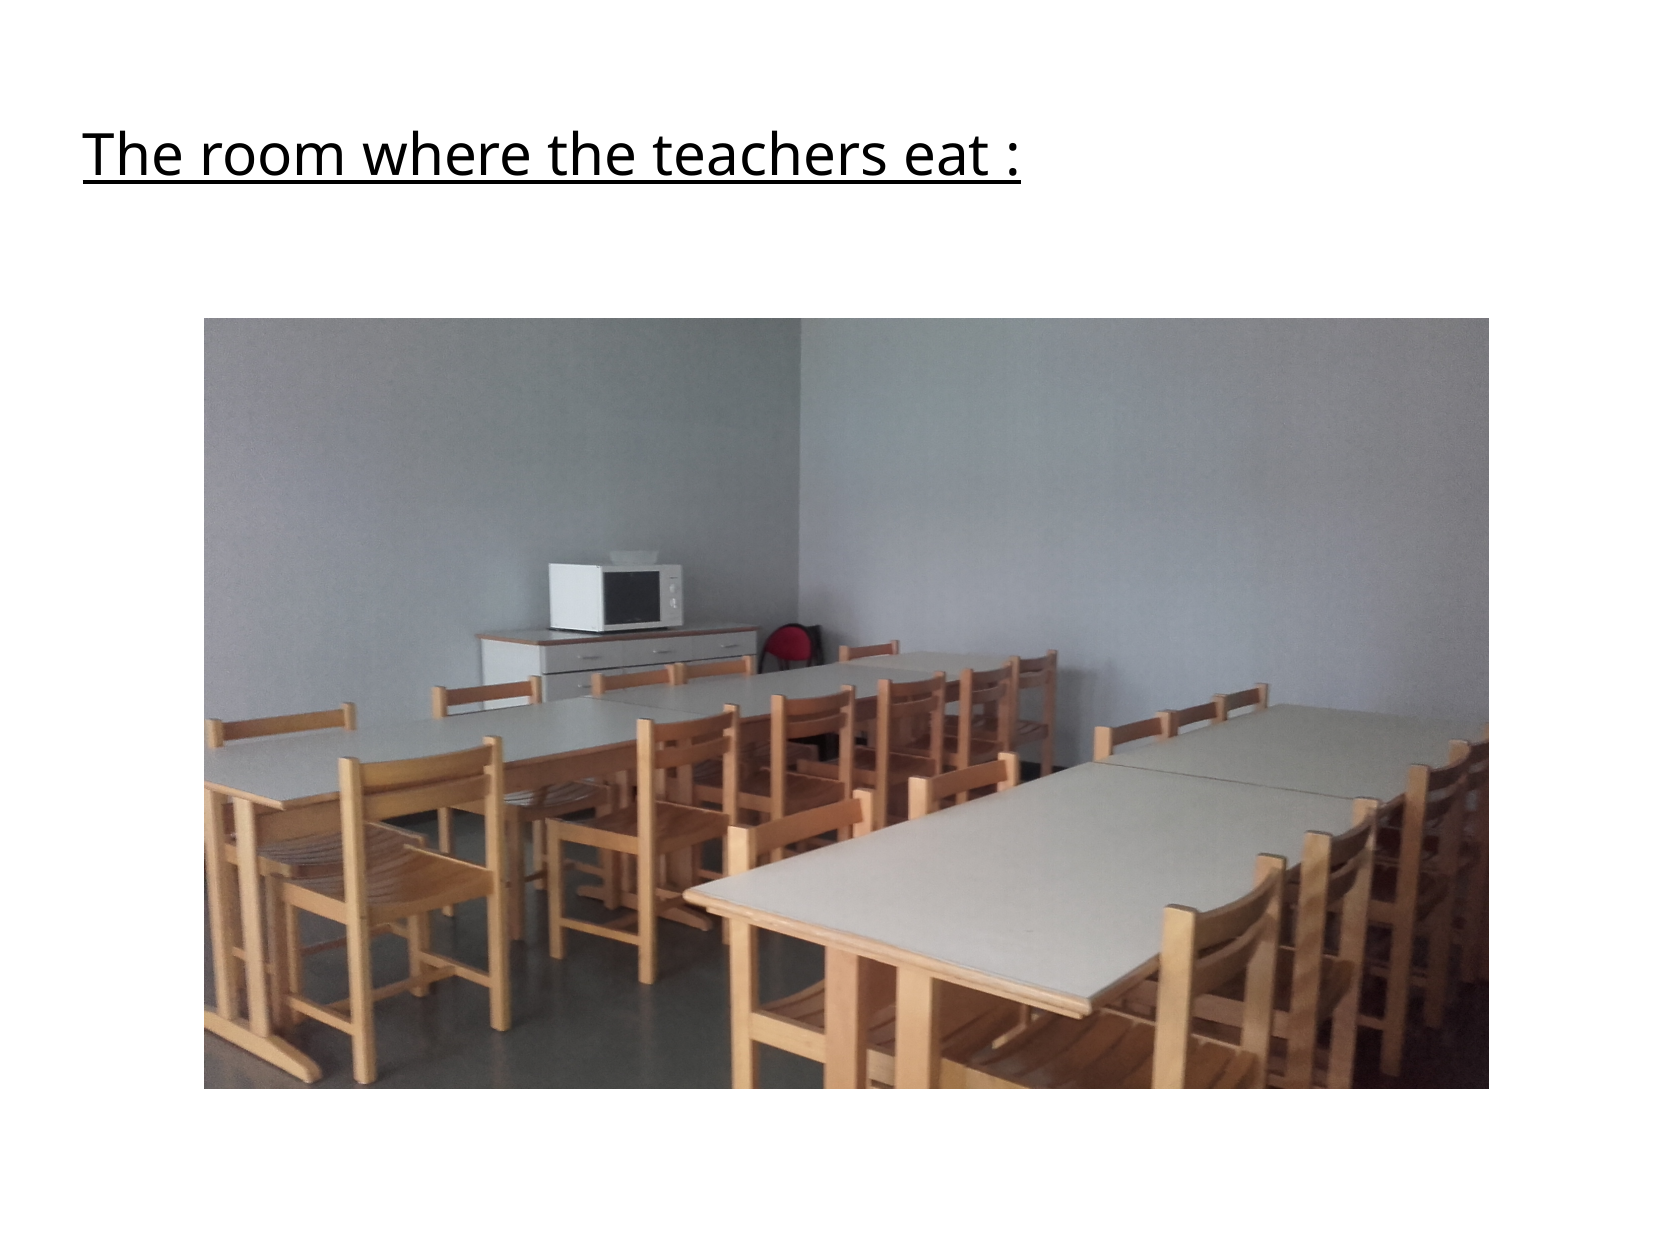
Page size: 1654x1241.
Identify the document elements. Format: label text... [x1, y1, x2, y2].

title The room where the teachers eat : [82, 49, 1571, 257]
picture [204, 318, 1489, 1089]
